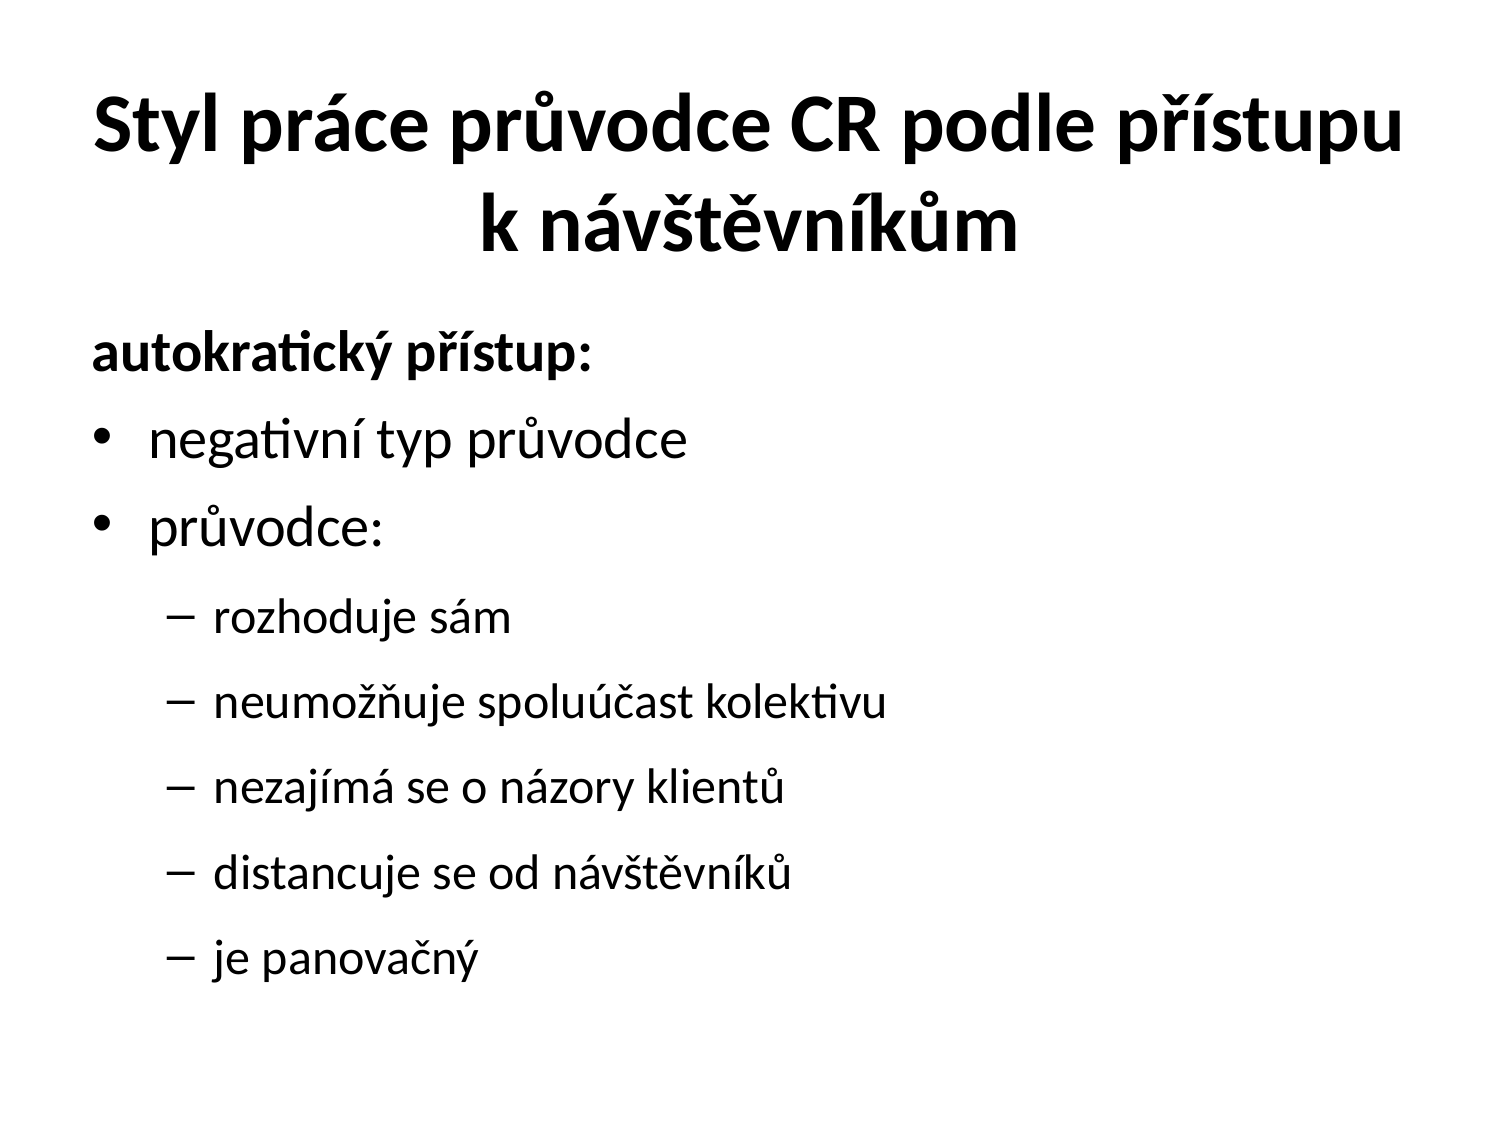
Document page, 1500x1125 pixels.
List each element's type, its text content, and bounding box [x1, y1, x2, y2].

title Styl práce průvodce CR podle přístupu k návštěvníkům [75, 45, 1426, 291]
list autokratický přístup: negativní typ průvodce průvodce: rozhoduje sám neumožňuje spoluúčast kolektivu nezajímá se o názory klientů distancuje se od návštěvníků je panovačný [76, 302, 1427, 1010]
